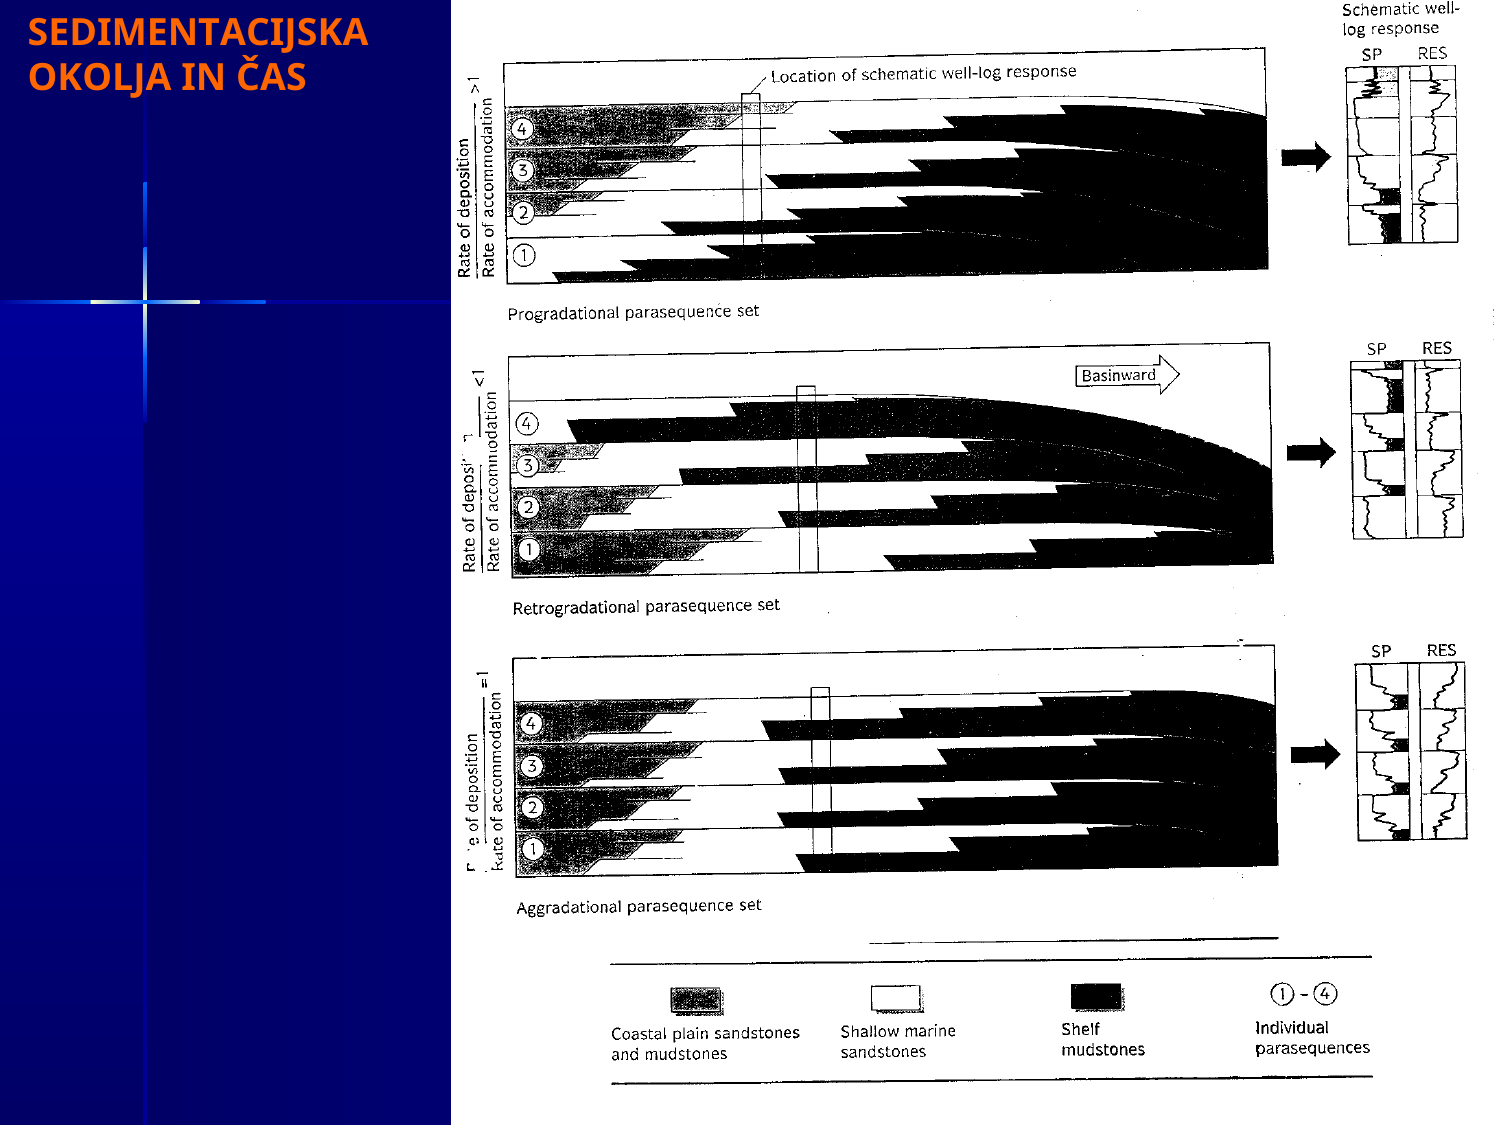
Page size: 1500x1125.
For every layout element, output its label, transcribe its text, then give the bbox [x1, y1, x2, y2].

text_box SEDIMENTACIJSKA OKOLJA IN ČAS [12, 0, 394, 106]
picture [451, 0, 1500, 1125]
